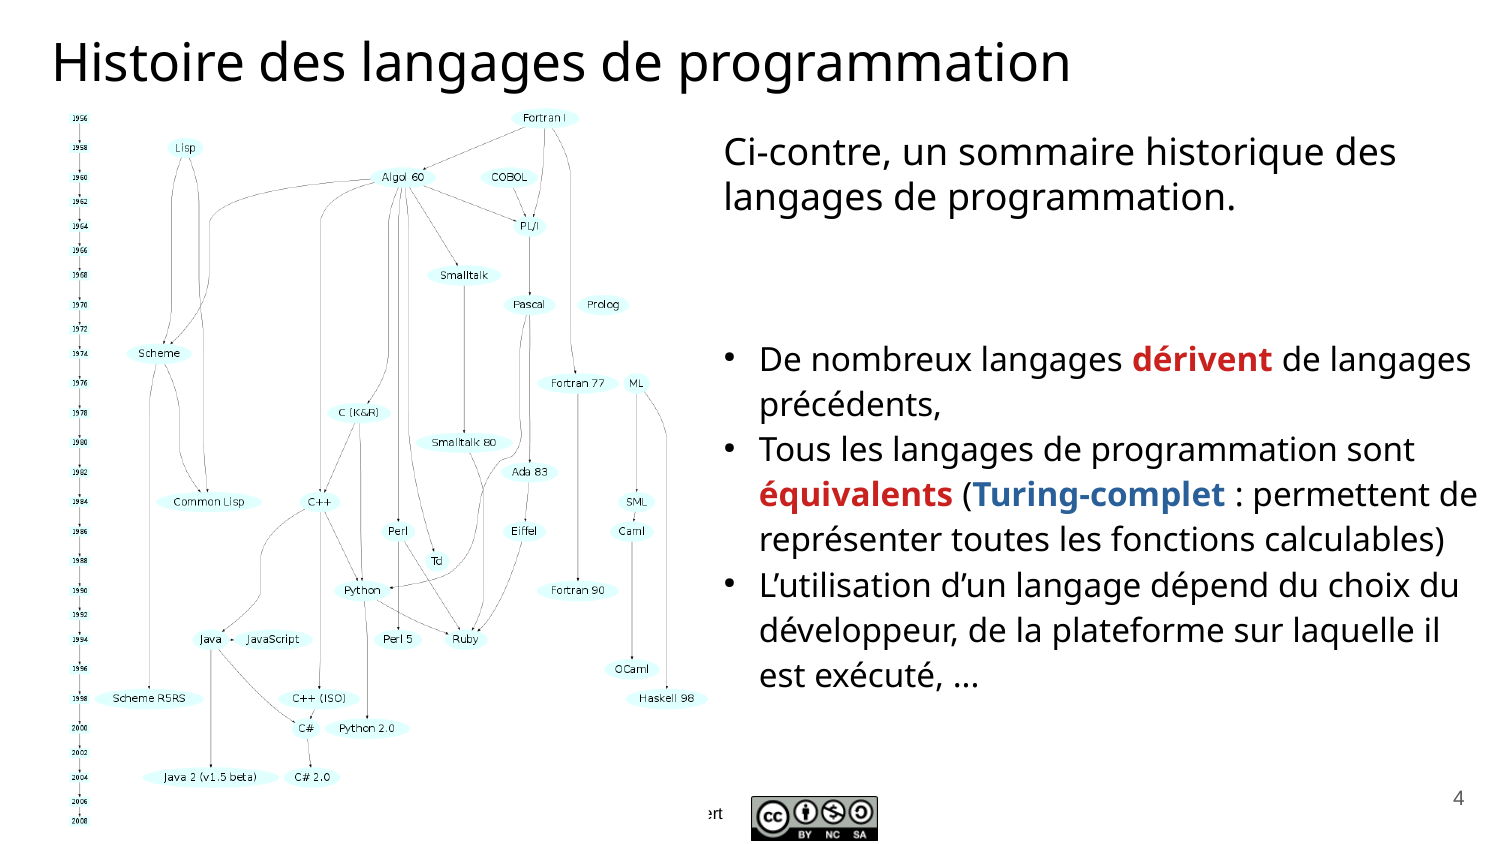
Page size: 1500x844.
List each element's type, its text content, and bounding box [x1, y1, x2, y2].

text_box Ci-contre, un sommaire historique des langages de programmation. [709, 120, 1477, 237]
text_box De nombreux langages dérivent de langages précédents, Tous les langages de programmation sont équivalents (Turing-complet : permettent de représenter toutes les fonctions calculables) L’utilisation d’un langage dépend du choix du développeur, de la plateforme sur laquelle il est exécuté, ... [708, 328, 1500, 653]
title Histoire des langages de programmation [51, 13, 1449, 108]
picture [68, 107, 709, 827]
slide_number <numéro> [1389, 764, 1480, 830]
picture [751, 796, 878, 841]
